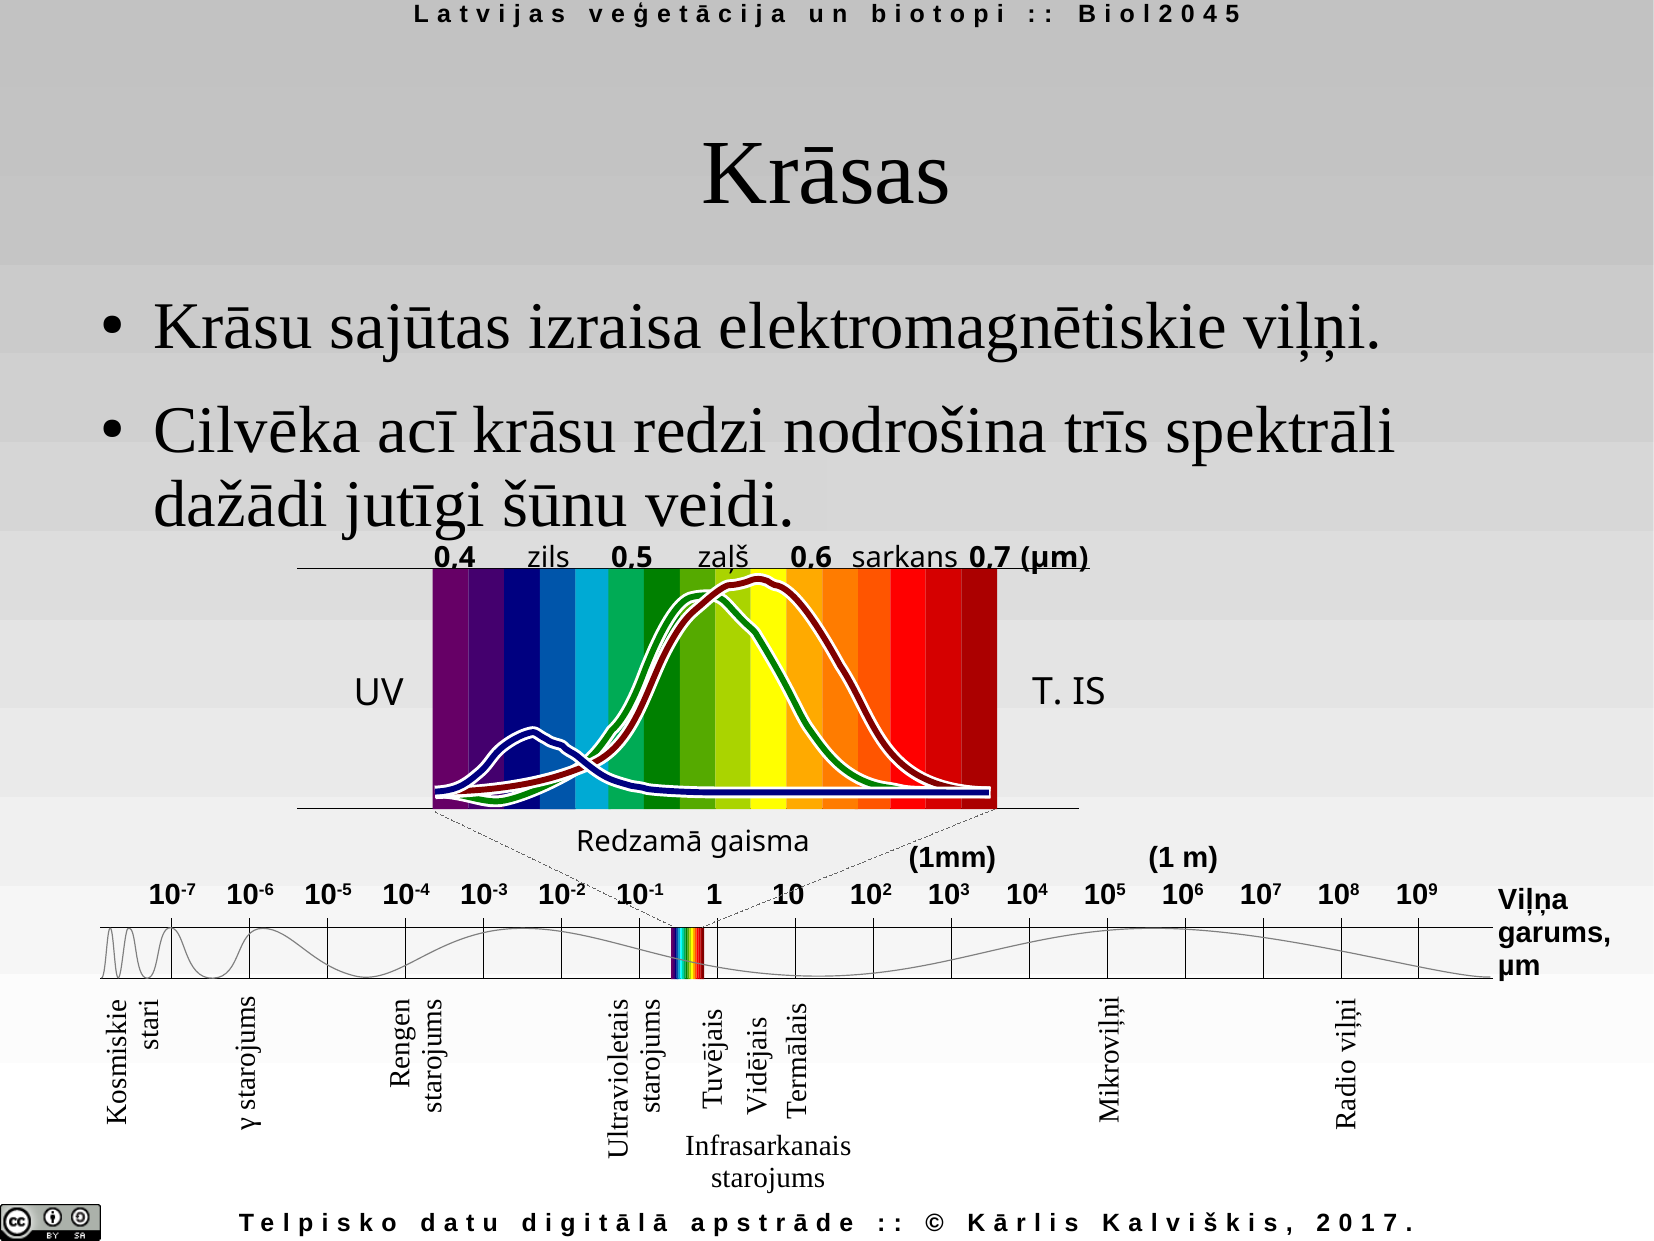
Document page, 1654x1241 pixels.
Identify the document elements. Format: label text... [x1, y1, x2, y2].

list Krāsu sajūtas izraisa elektromagnētiskie viļņi. Cilvēka acī krāsu redzi nodrošina trīs spektrāli dažādi jutīgi šūnu veidi. [82, 289, 1571, 1113]
title Krāsas [29, 49, 1625, 296]
text_box Vidējais [740, 999, 773, 1116]
text_box 0,6 [788, 536, 834, 568]
text_box [432, 568, 607, 810]
text_box Kosmiskie stari [99, 995, 165, 1126]
text_box 10-4 [382, 878, 431, 912]
text_box Radio viļņi [1329, 995, 1362, 1131]
text_box 1 [705, 878, 723, 912]
text_box [601, 763, 607, 770]
text_box [685, 927, 705, 963]
text_box [677, 605, 690, 619]
text_box [610, 603, 858, 786]
text_box zils [524, 536, 573, 569]
text_box 108 [1317, 878, 1360, 912]
text_box 10-7 [148, 878, 197, 912]
text_box Infrasarkanais starojums [685, 1129, 861, 1195]
text_box Ultravioletais starojums [601, 995, 666, 1160]
text_box [685, 962, 705, 980]
text_box 0,4 [432, 536, 478, 568]
text_box (1 m) [1148, 841, 1219, 874]
text_box 0,7 [967, 536, 1013, 569]
text_box [726, 585, 923, 786]
text_box zaļš [694, 536, 752, 569]
text_box 10-1 [616, 878, 665, 912]
text_box 103 [927, 878, 971, 912]
text_box 10-2 [538, 878, 587, 912]
text_box [476, 739, 574, 784]
text_box 0,5 [609, 536, 655, 568]
text_box 102 [850, 878, 893, 912]
text_box (µm) [1020, 536, 1083, 569]
picture [0, 0, 1654, 1241]
text_box 10-6 [226, 878, 275, 912]
text_box 106 [1161, 878, 1204, 912]
text_box (1mm) [908, 841, 997, 874]
text_box Viļņa garums, µm [1497, 882, 1612, 982]
text_box Tuvējais [695, 995, 729, 1110]
text_box 104 [1005, 878, 1049, 912]
text_box [671, 959, 681, 980]
text_box γ starojums [228, 995, 262, 1131]
text_box Mikroviļņi [1092, 995, 1125, 1124]
text_box 109 [1395, 878, 1438, 912]
text_box Redzamā gaisma [599, 820, 787, 853]
text_box Rengen starojums [383, 995, 448, 1114]
text_box 10-5 [304, 878, 353, 912]
text_box Termālais [780, 997, 813, 1121]
text_box sarkans [847, 536, 962, 569]
text_box 10-3 [460, 878, 509, 912]
text_box [671, 927, 681, 958]
text_box 107 [1239, 878, 1282, 912]
text_box 10 [772, 878, 805, 912]
text_box T. IS [1032, 664, 1112, 703]
text_box UV [347, 665, 404, 704]
text_box [610, 568, 998, 810]
text_box 105 [1083, 878, 1127, 912]
